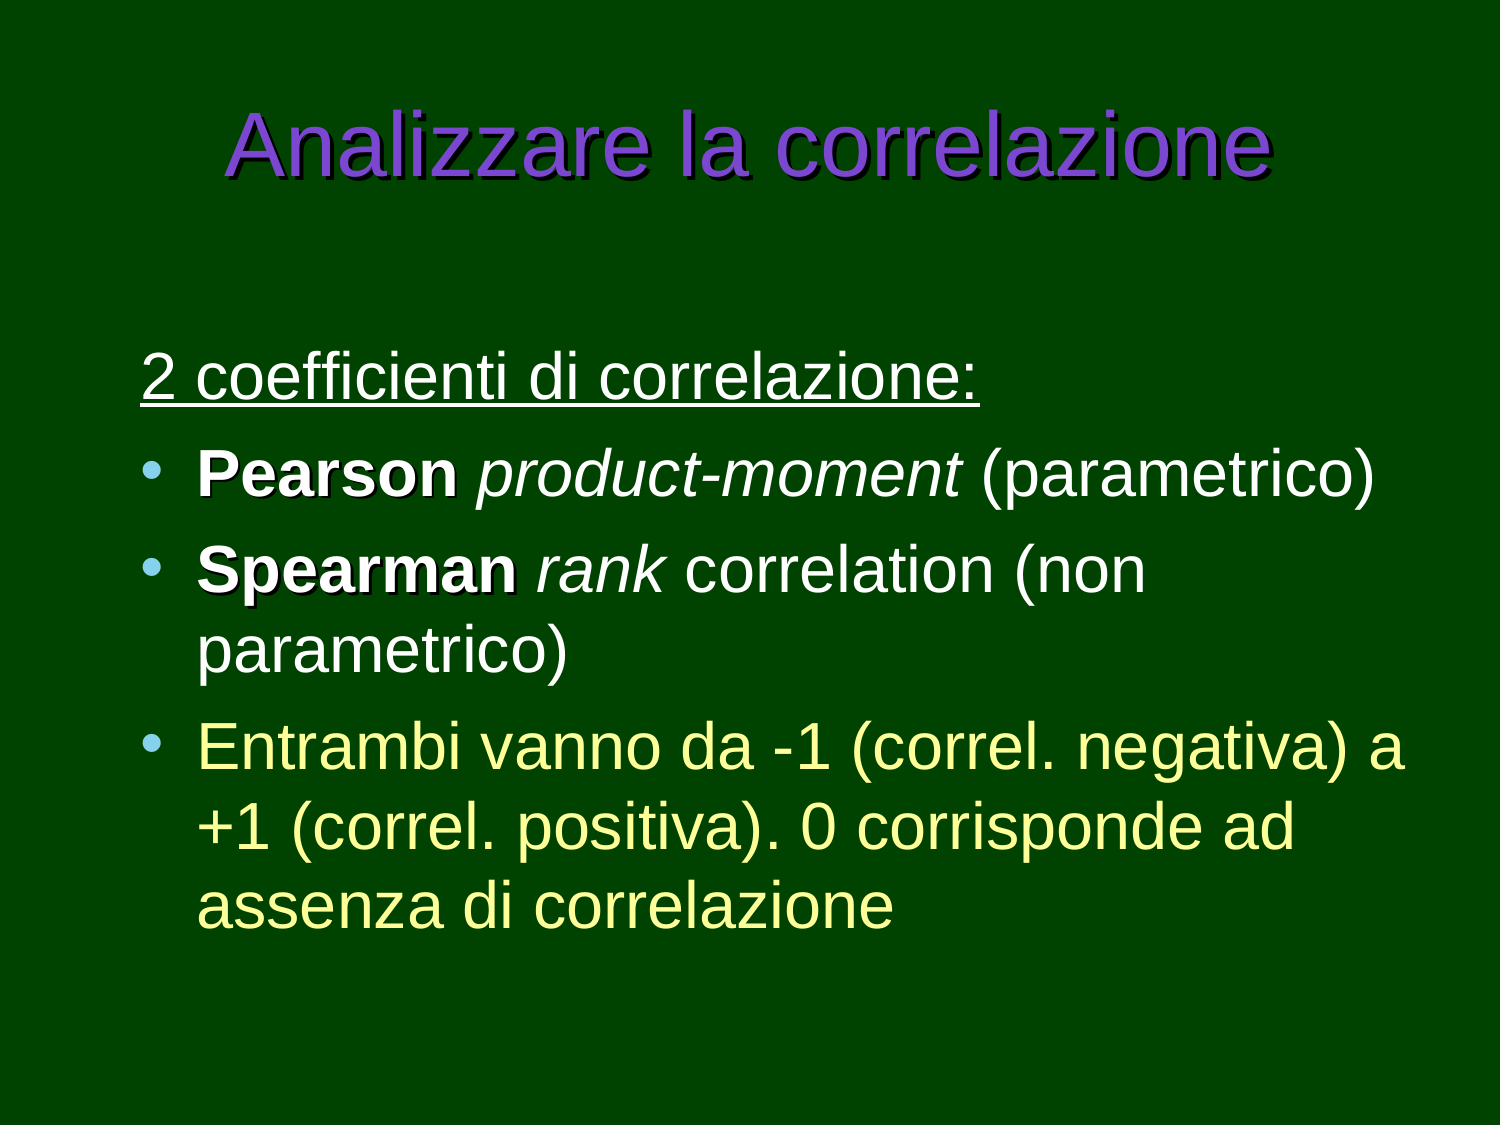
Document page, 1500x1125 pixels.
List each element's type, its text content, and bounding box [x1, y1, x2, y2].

text_box 2 coefficienti di correlazione: Pearson product-moment (parametrico) Spearman rank correlation (non parametrico) Entrambi vanno da -1 (correl. negativa) a +1 (correl. positiva). 0 corrisponde ad assenza di correlazione [124, 324, 1426, 726]
title Analizzare la correlazione [75, 45, 1426, 234]
